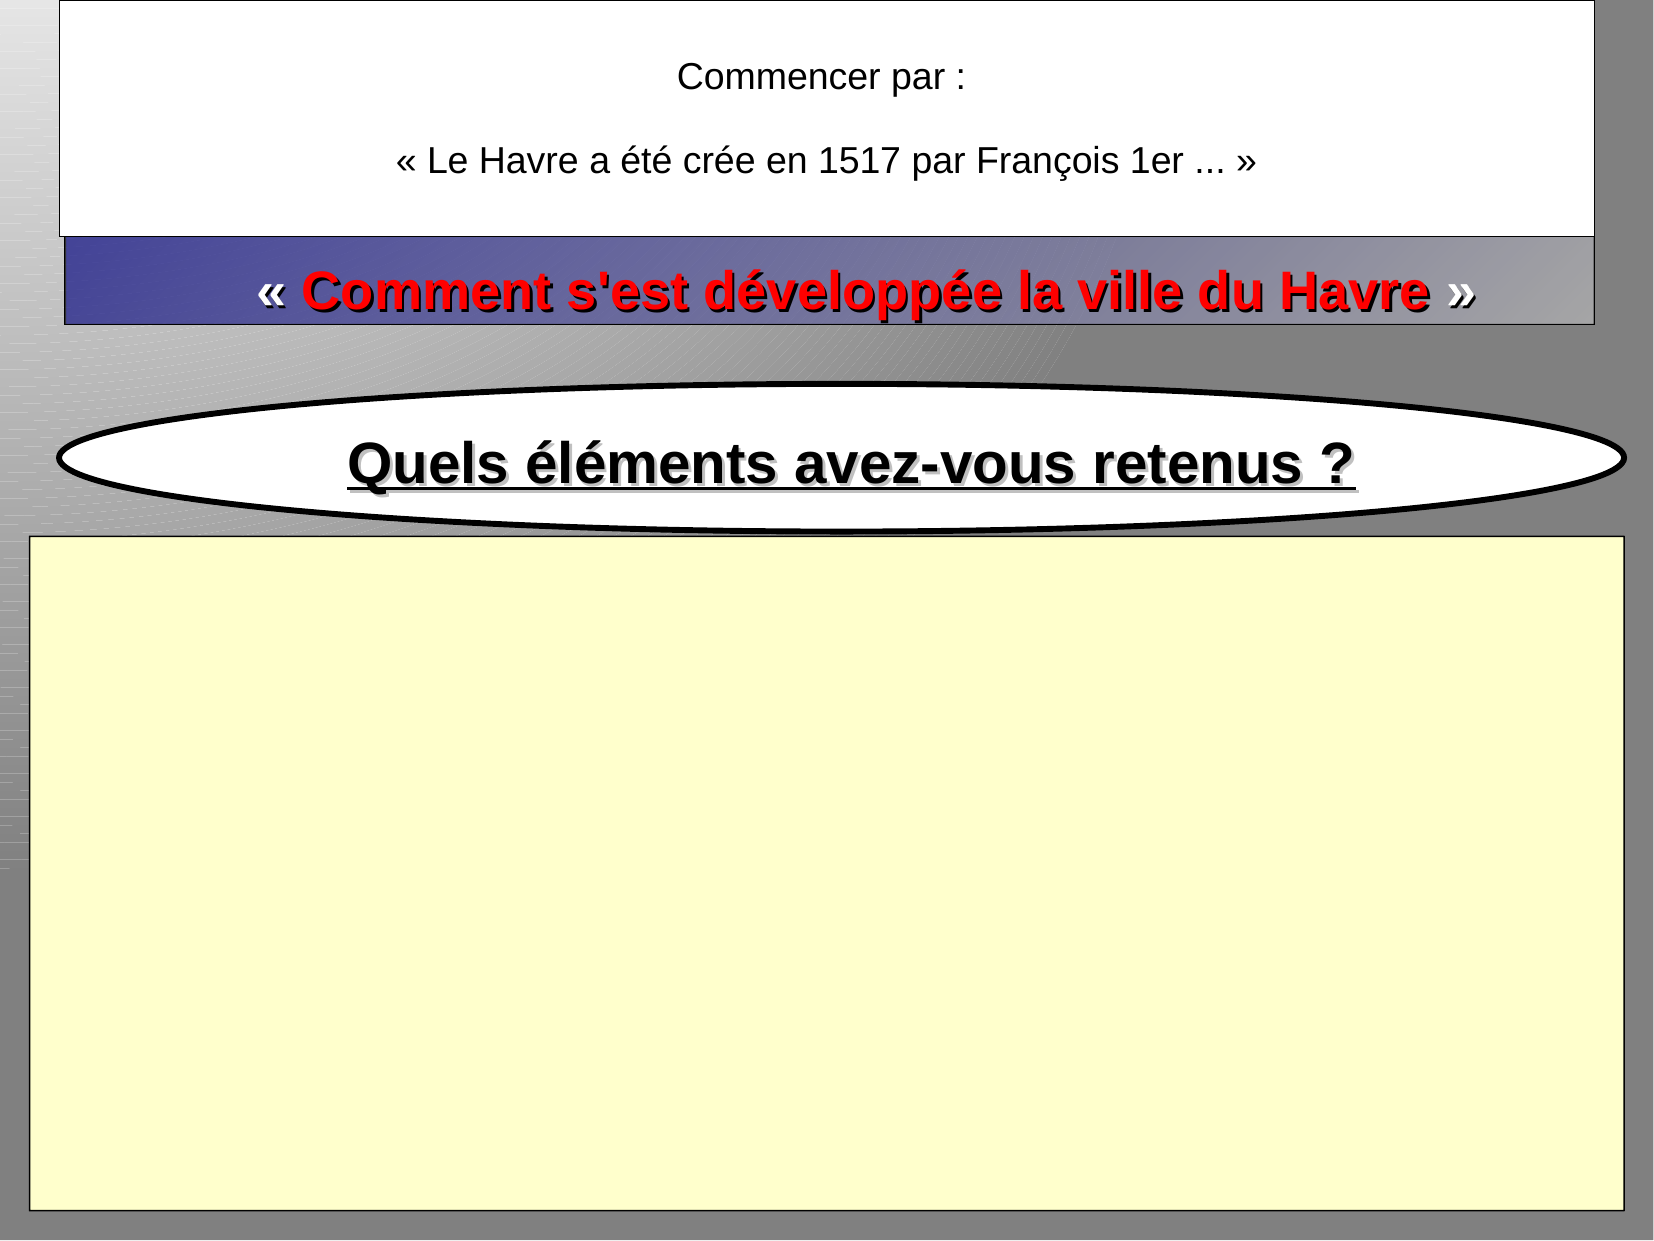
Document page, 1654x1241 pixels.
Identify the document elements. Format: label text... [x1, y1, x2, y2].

text_box [29, 536, 1625, 1211]
text_box Quels éléments avez-vous retenus ? [59, 383, 1625, 532]
text_box Observer ces croquis qui retracent l'évolution du Havre → prendre ne note les éléments importants → objectif : rédiger un petit paragraphe : « Comment s'est développée la ville du Havre » [64, 237, 1595, 325]
text_box Commencer par : « Le Havre a été crée en 1517 par François 1er ... » [59, 0, 1595, 237]
